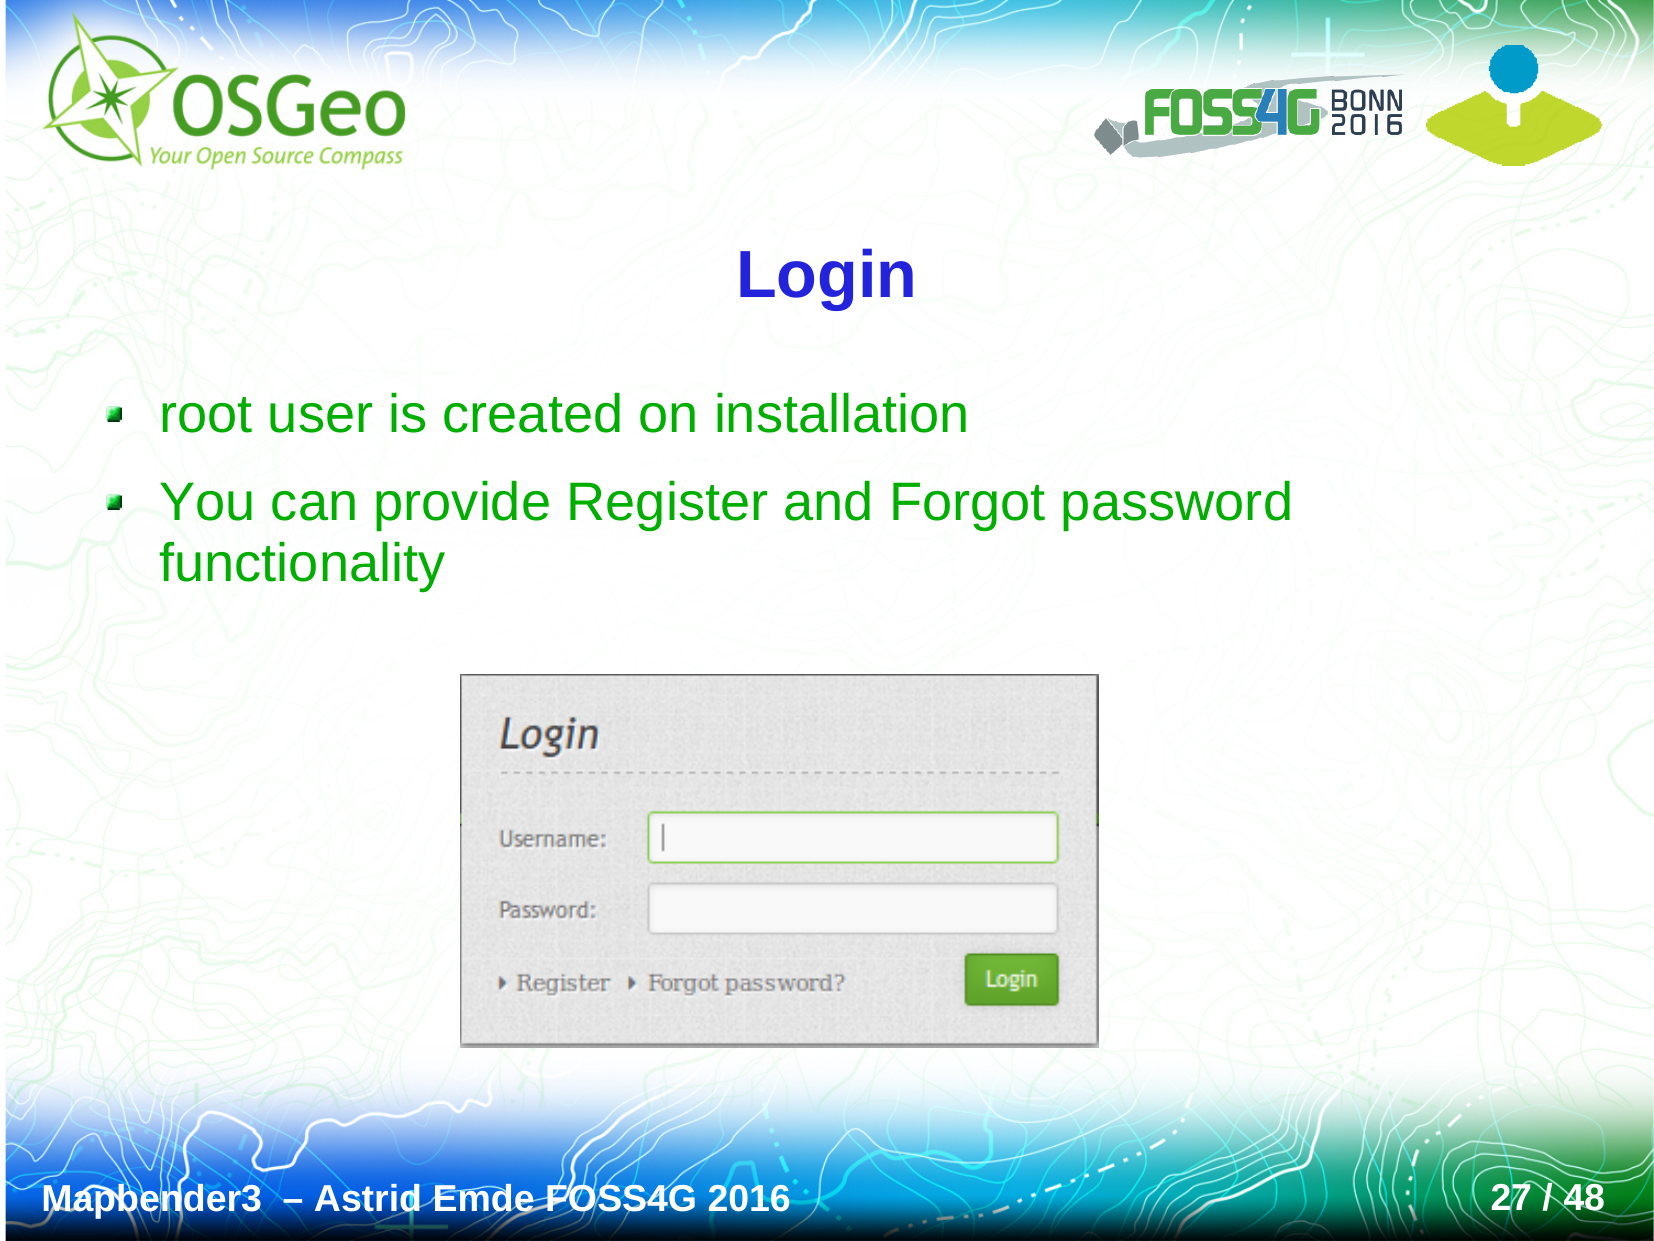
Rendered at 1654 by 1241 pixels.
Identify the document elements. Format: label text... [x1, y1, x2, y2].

title Login [82, 200, 1571, 349]
picture [5, 0, 1654, 1241]
list root user is created on installation You can provide Register and Forgot password functionality [88, 383, 1577, 1188]
